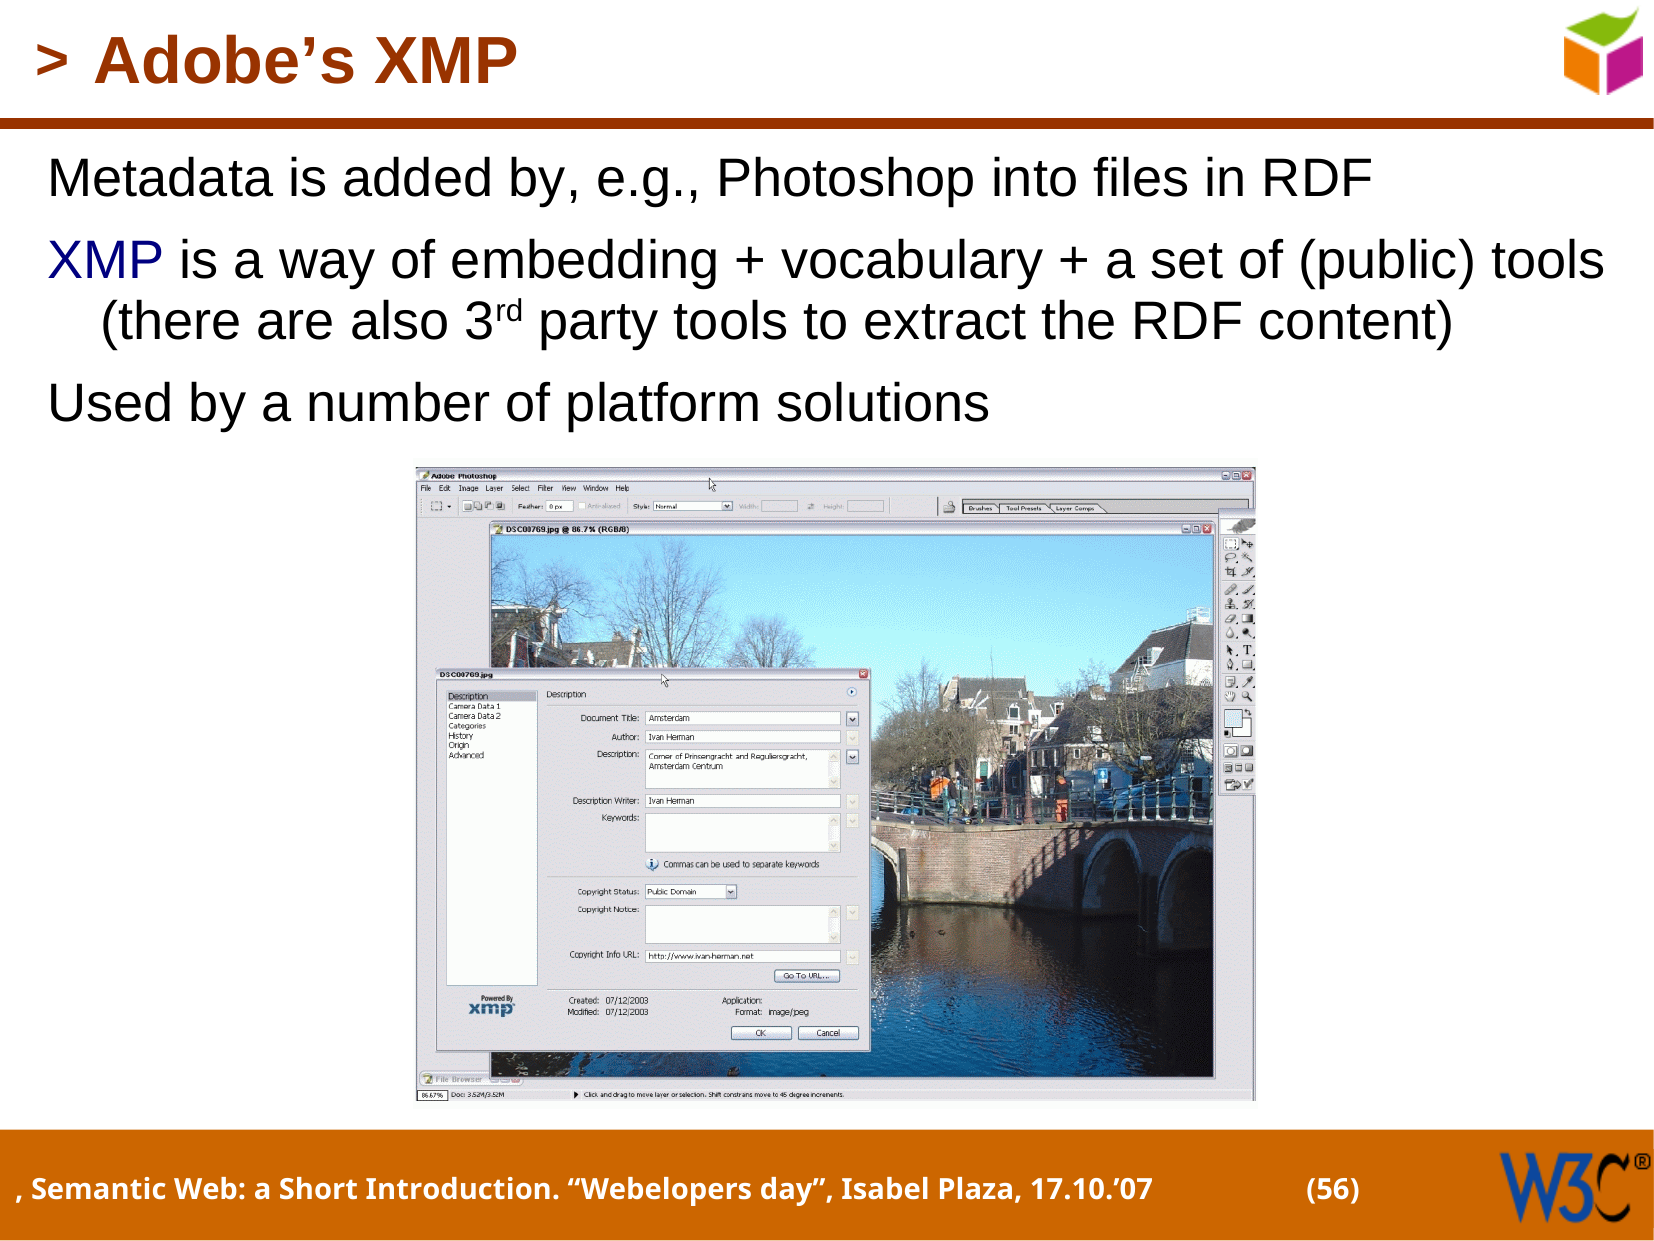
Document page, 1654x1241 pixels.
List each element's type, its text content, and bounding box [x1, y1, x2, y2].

list Metadata is added by, e.g., Photoshop into files in RDF XMP is a way of embedding + vocabulary + a set of (public) tools (there are also 3rd party tools to extract the RDF content) Used by a number of platform solutions [29, 147, 1625, 1119]
picture [1564, 5, 1643, 95]
picture [1495, 1149, 1654, 1228]
picture [413, 458, 1258, 1109]
title Adobe’s XMP [93, 7, 1493, 111]
